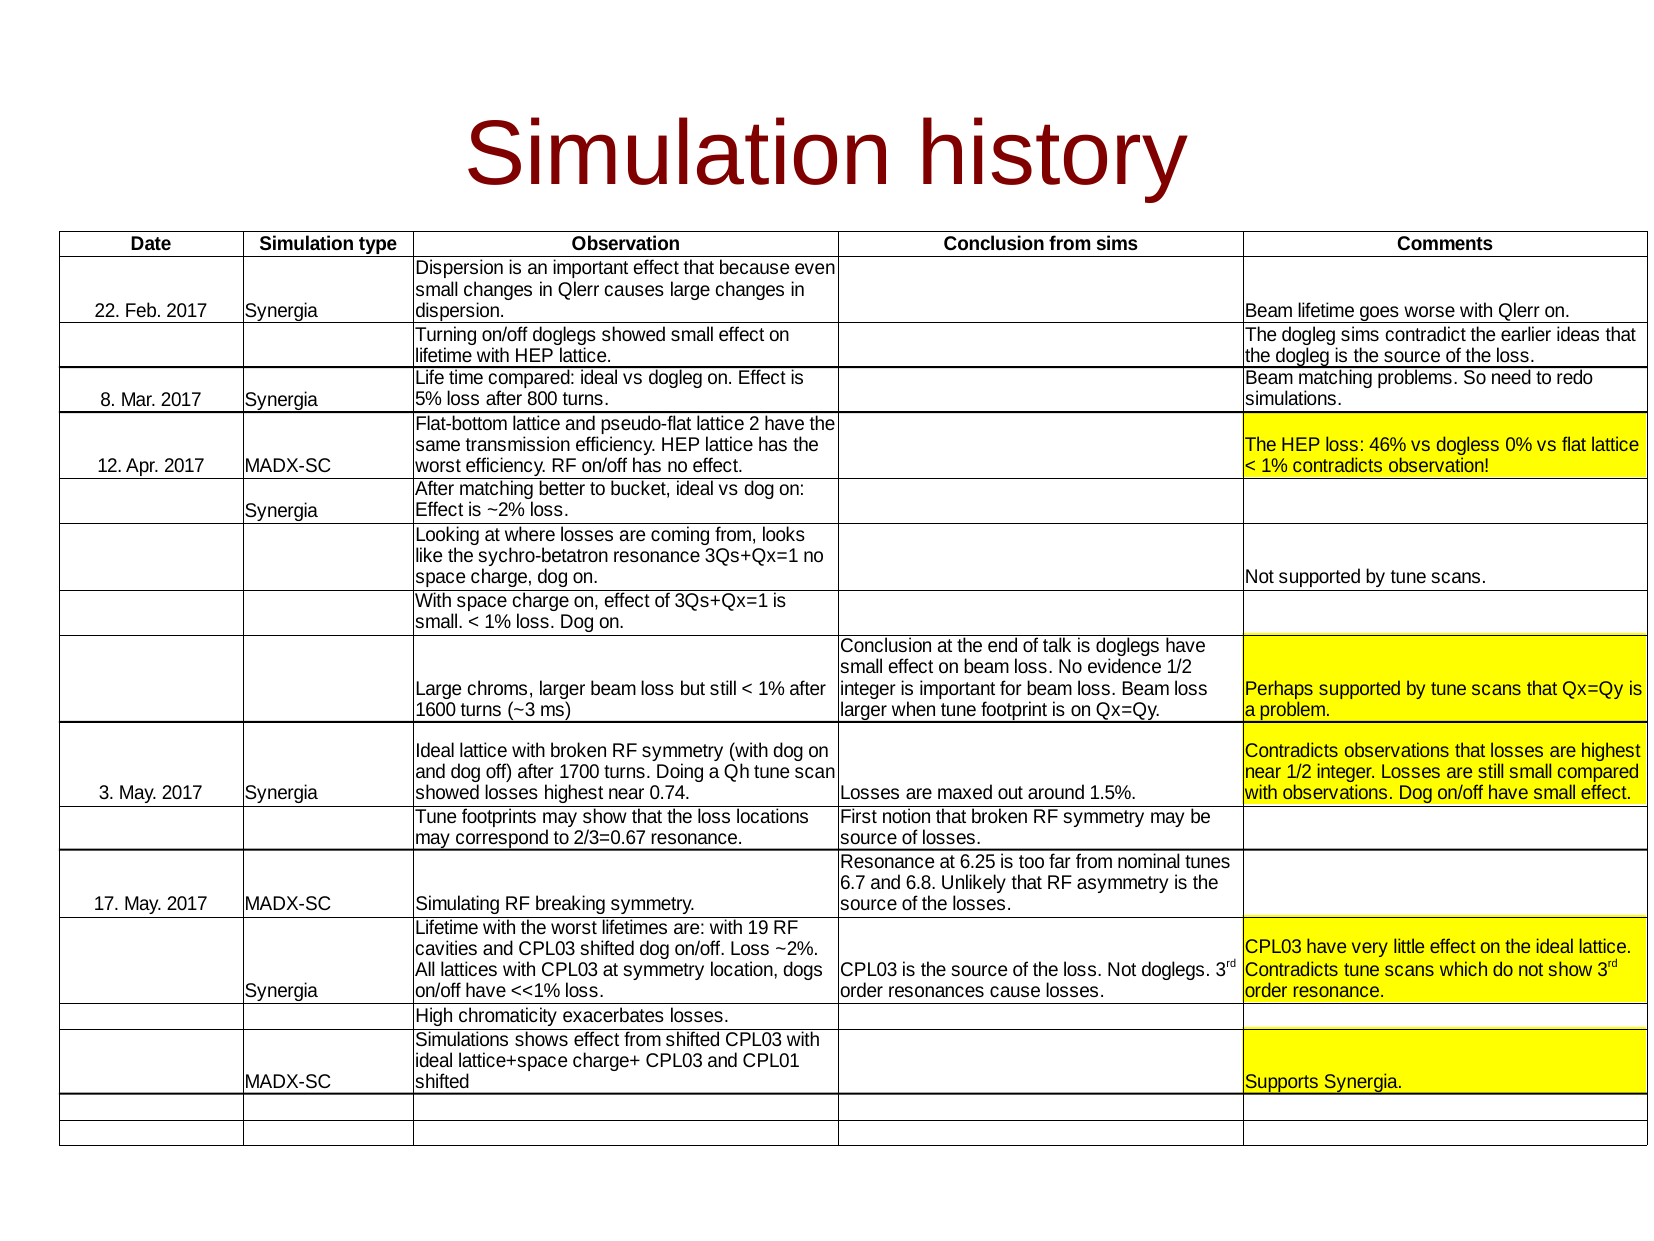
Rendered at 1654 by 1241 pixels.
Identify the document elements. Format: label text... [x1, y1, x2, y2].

title Simulation history [82, 49, 1571, 231]
chart [58, 231, 1650, 1148]
